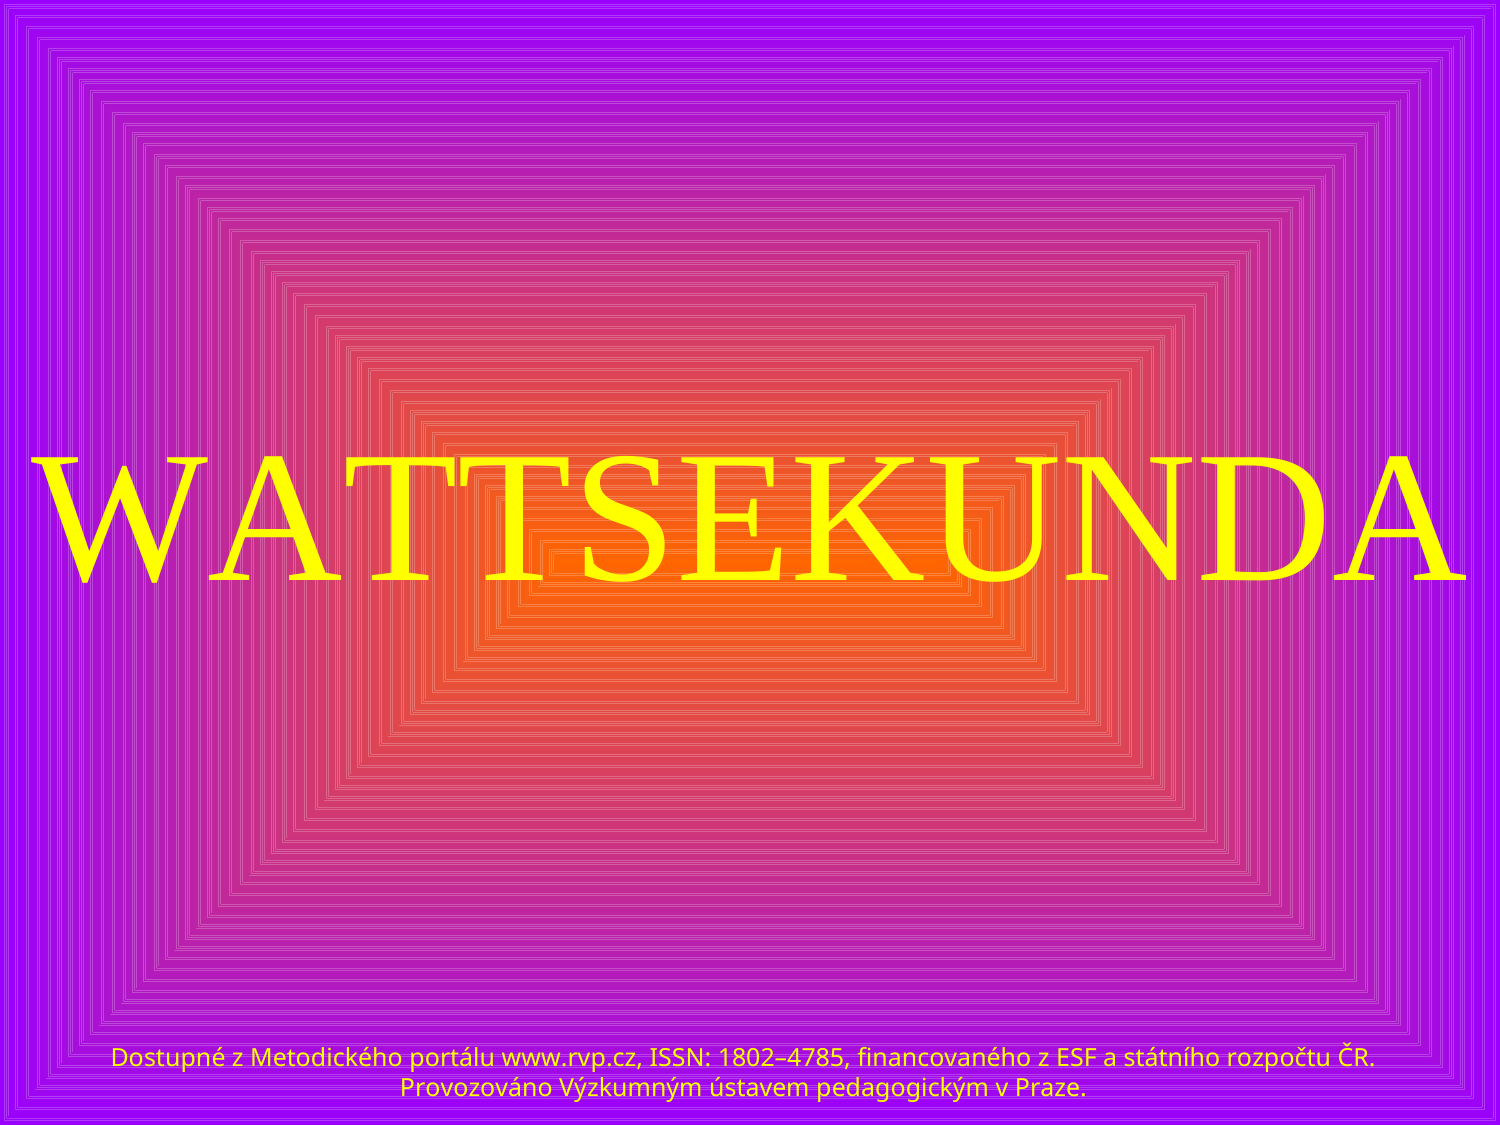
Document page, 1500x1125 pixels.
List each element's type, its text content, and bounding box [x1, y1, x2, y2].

text_box Dostupné z Metodického portálu www.rvp.cz, ISSN: 1802–4785, financovaného z ESF a státního rozpočtu ČR. Provozováno Výzkumným ústavem pedagogickým v Praze. [35, 1041, 1454, 1102]
text_box WATTSEKUNDA [0, 385, 1500, 626]
